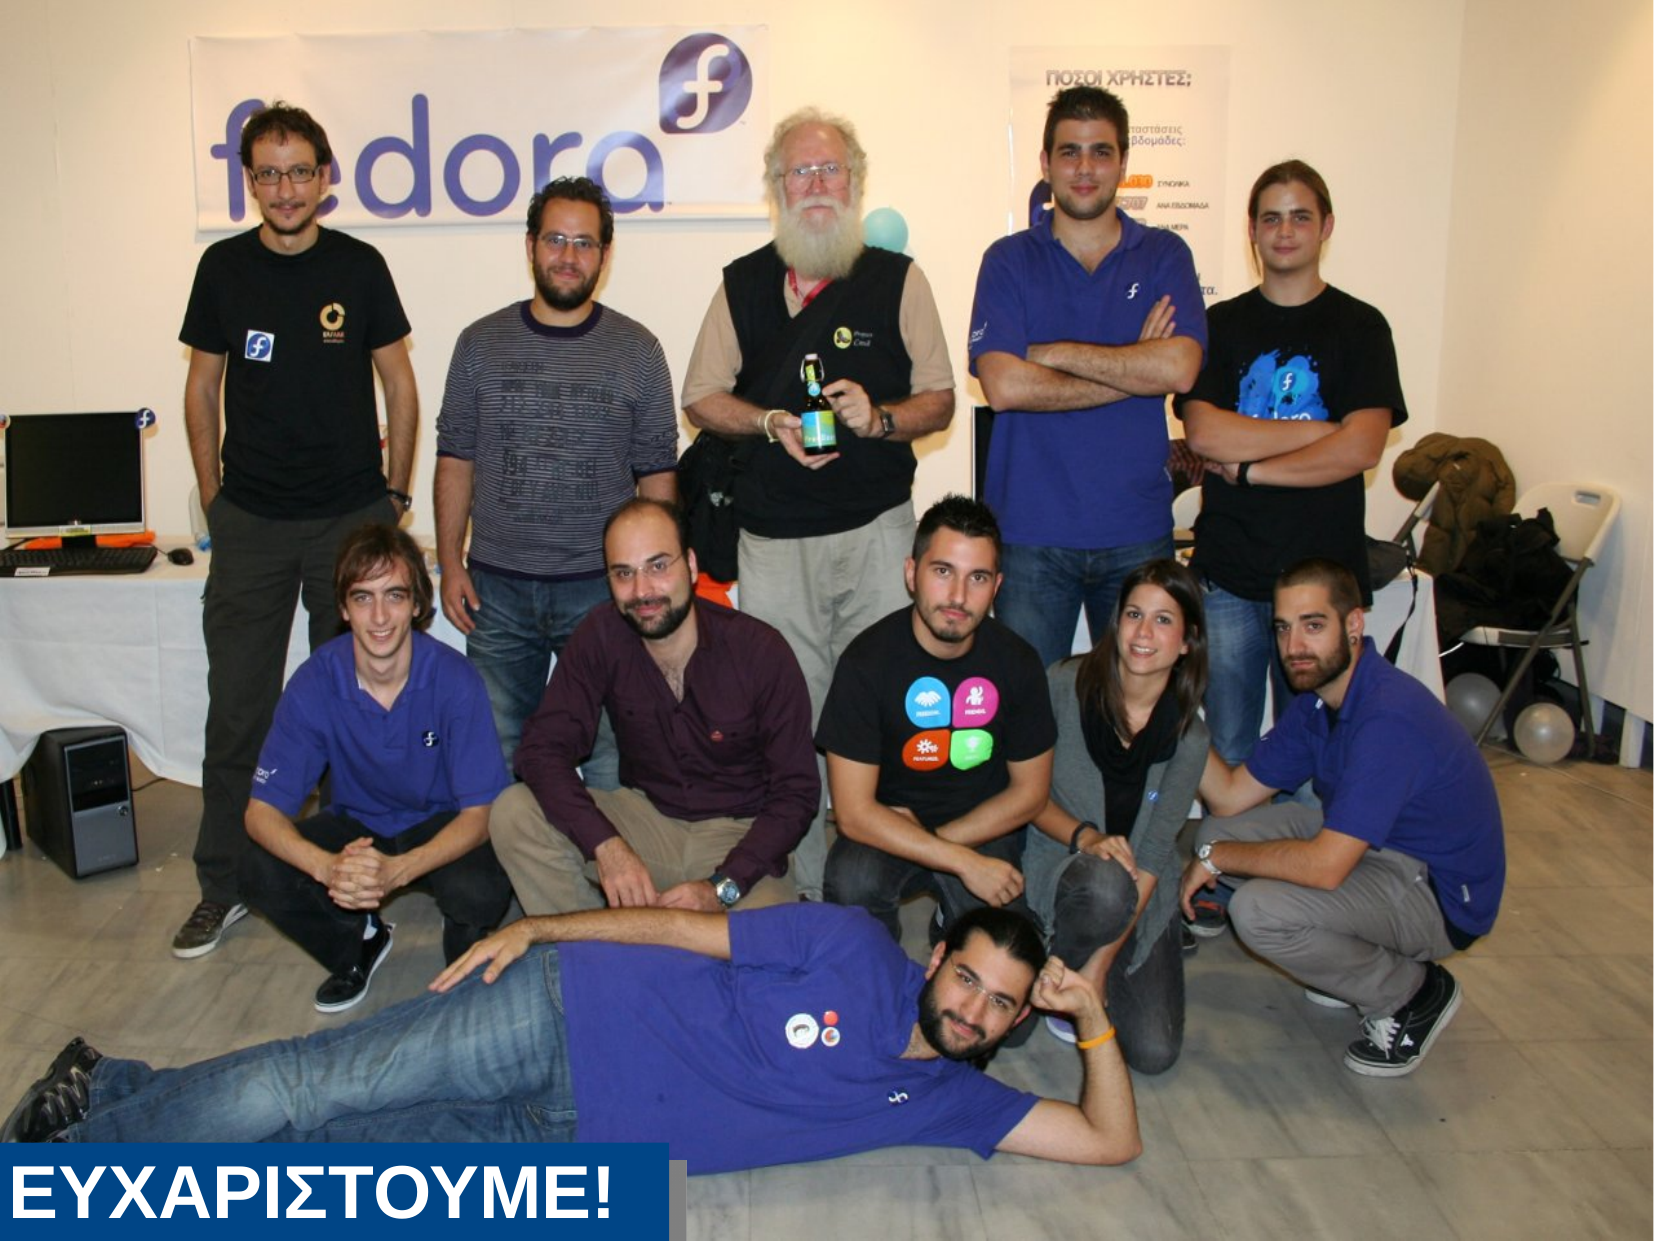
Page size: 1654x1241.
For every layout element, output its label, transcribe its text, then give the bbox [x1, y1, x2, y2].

text_box ΕΥΧΑΡΙΣΤΟΥΜΕ! [0, 1142, 670, 1241]
picture [0, 0, 1654, 1241]
